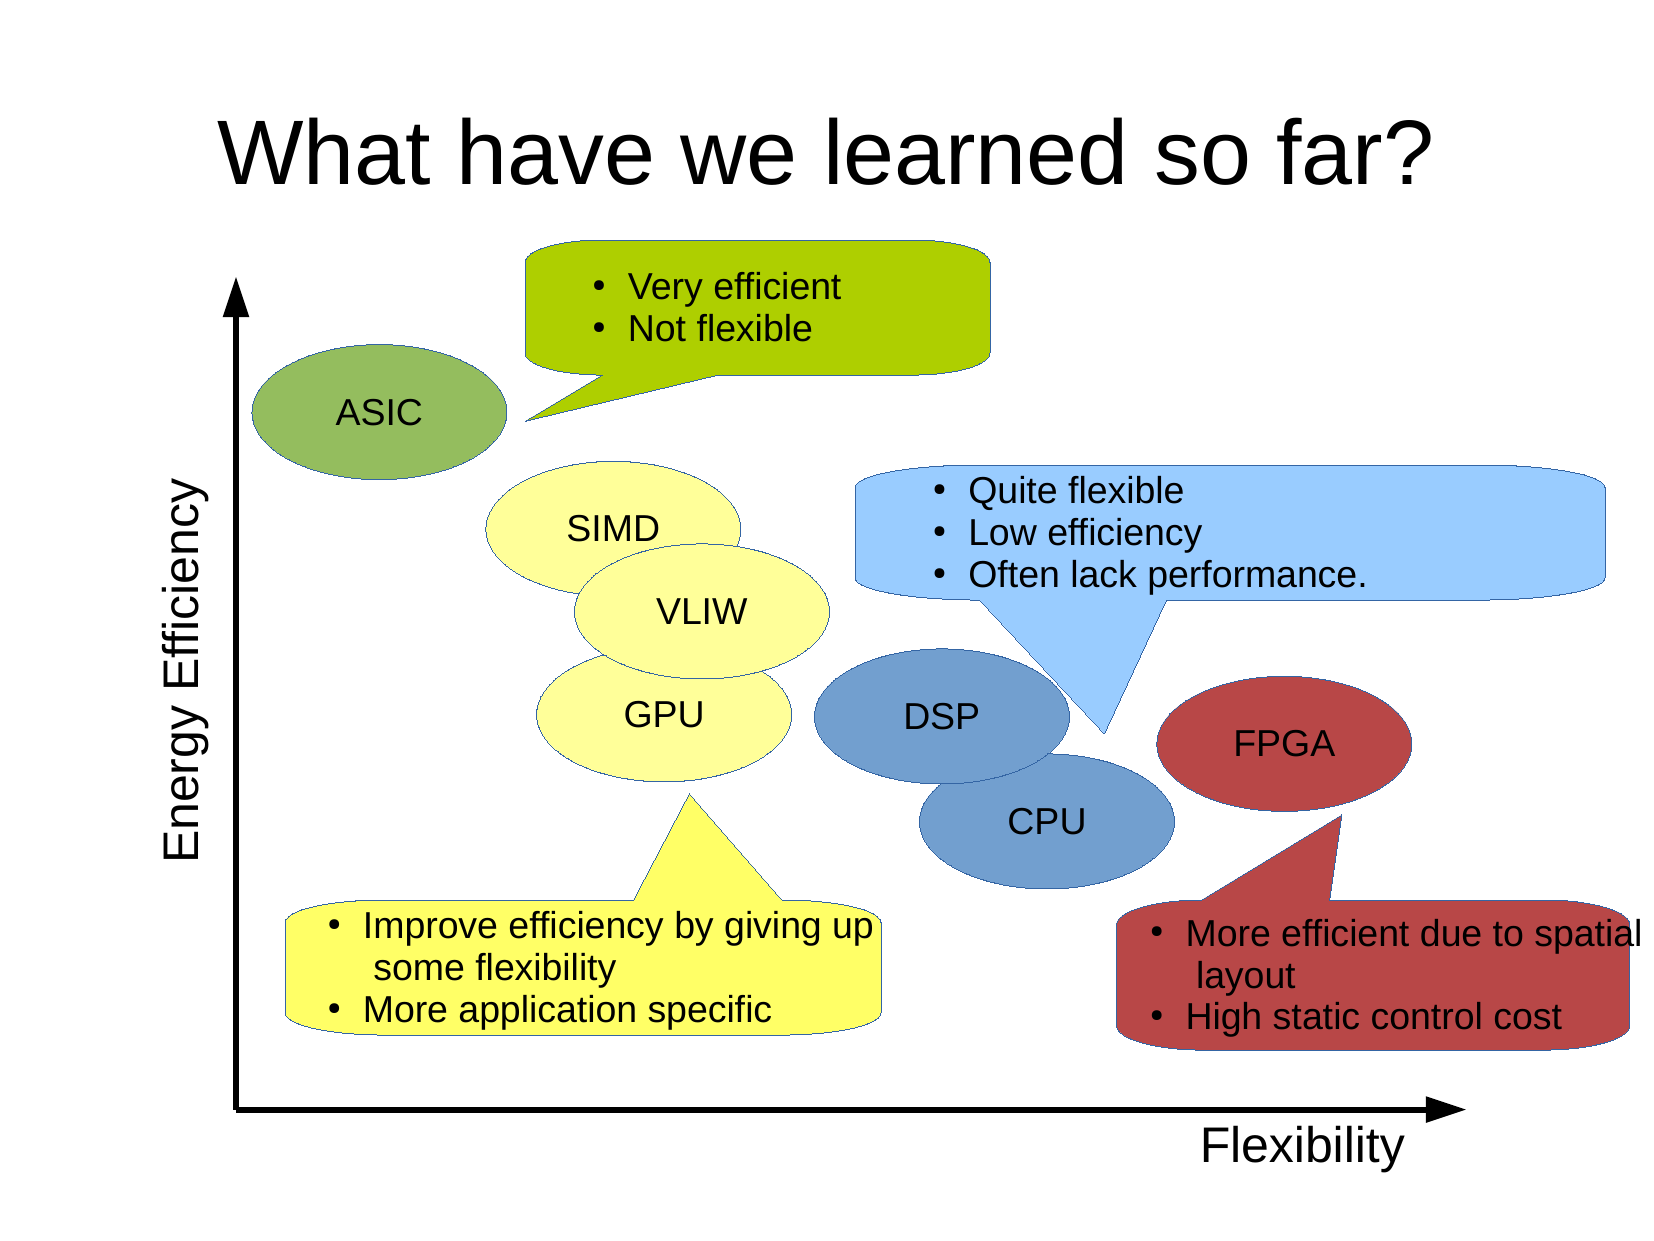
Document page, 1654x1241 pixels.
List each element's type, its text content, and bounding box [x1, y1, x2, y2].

text_box Flexibility [1185, 1109, 1420, 1181]
text_box ASIC [251, 344, 507, 480]
text_box Quite flexible Low efficiency Often lack performance. [855, 465, 1606, 734]
text_box Very efficient Not flexible [525, 240, 991, 422]
text_box Energy Efficiency [146, 464, 217, 879]
text_box More efficient due to spatial layout High static control cost [1116, 814, 1630, 1051]
text_box SIMD [485, 461, 741, 594]
text_box Improve efficiency by giving up some flexibility More application specific [285, 793, 882, 1036]
text_box VLIW [574, 543, 830, 679]
text_box DSP [814, 648, 1070, 784]
text_box GPU [536, 655, 792, 782]
title What have we learned so far? [82, 49, 1571, 257]
text_box FPGA [1156, 676, 1412, 812]
text_box [880, 980, 1571, 1191]
text_box CPU [919, 753, 1175, 889]
